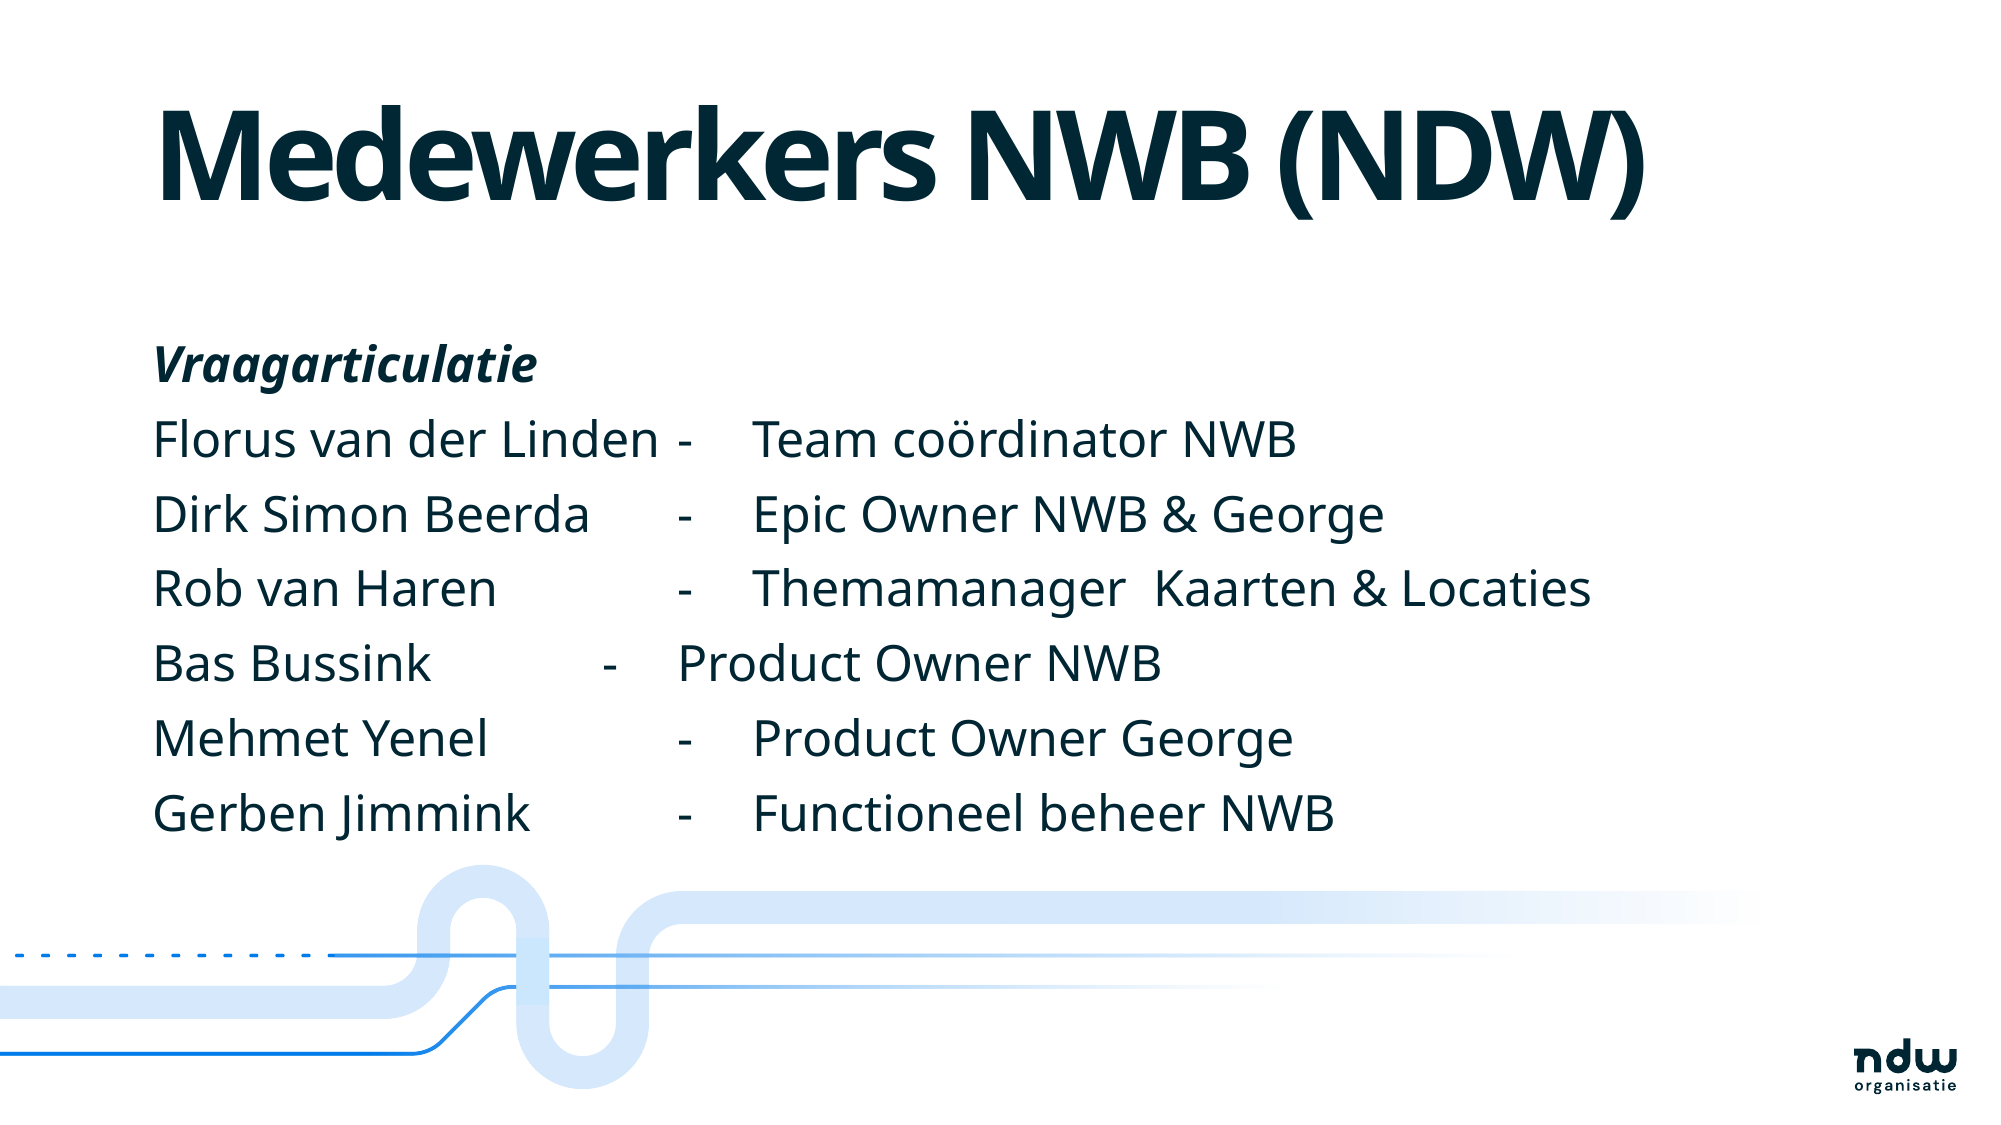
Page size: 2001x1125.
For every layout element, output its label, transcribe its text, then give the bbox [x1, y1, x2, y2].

title Medewerkers NWB (NDW) [137, 59, 1863, 278]
list Vraagarticulatie Florus van der Linden - Team coördinator NWB Dirk Simon Beerda - Epic Owner NWB & George Rob van Haren - Themamanager Kaarten & Locaties Bas Bussink - Product Owner NWB Mehmet Yenel - Product Owner George Gerben Jimmink - Functioneel beheer NWB [137, 331, 1863, 1046]
